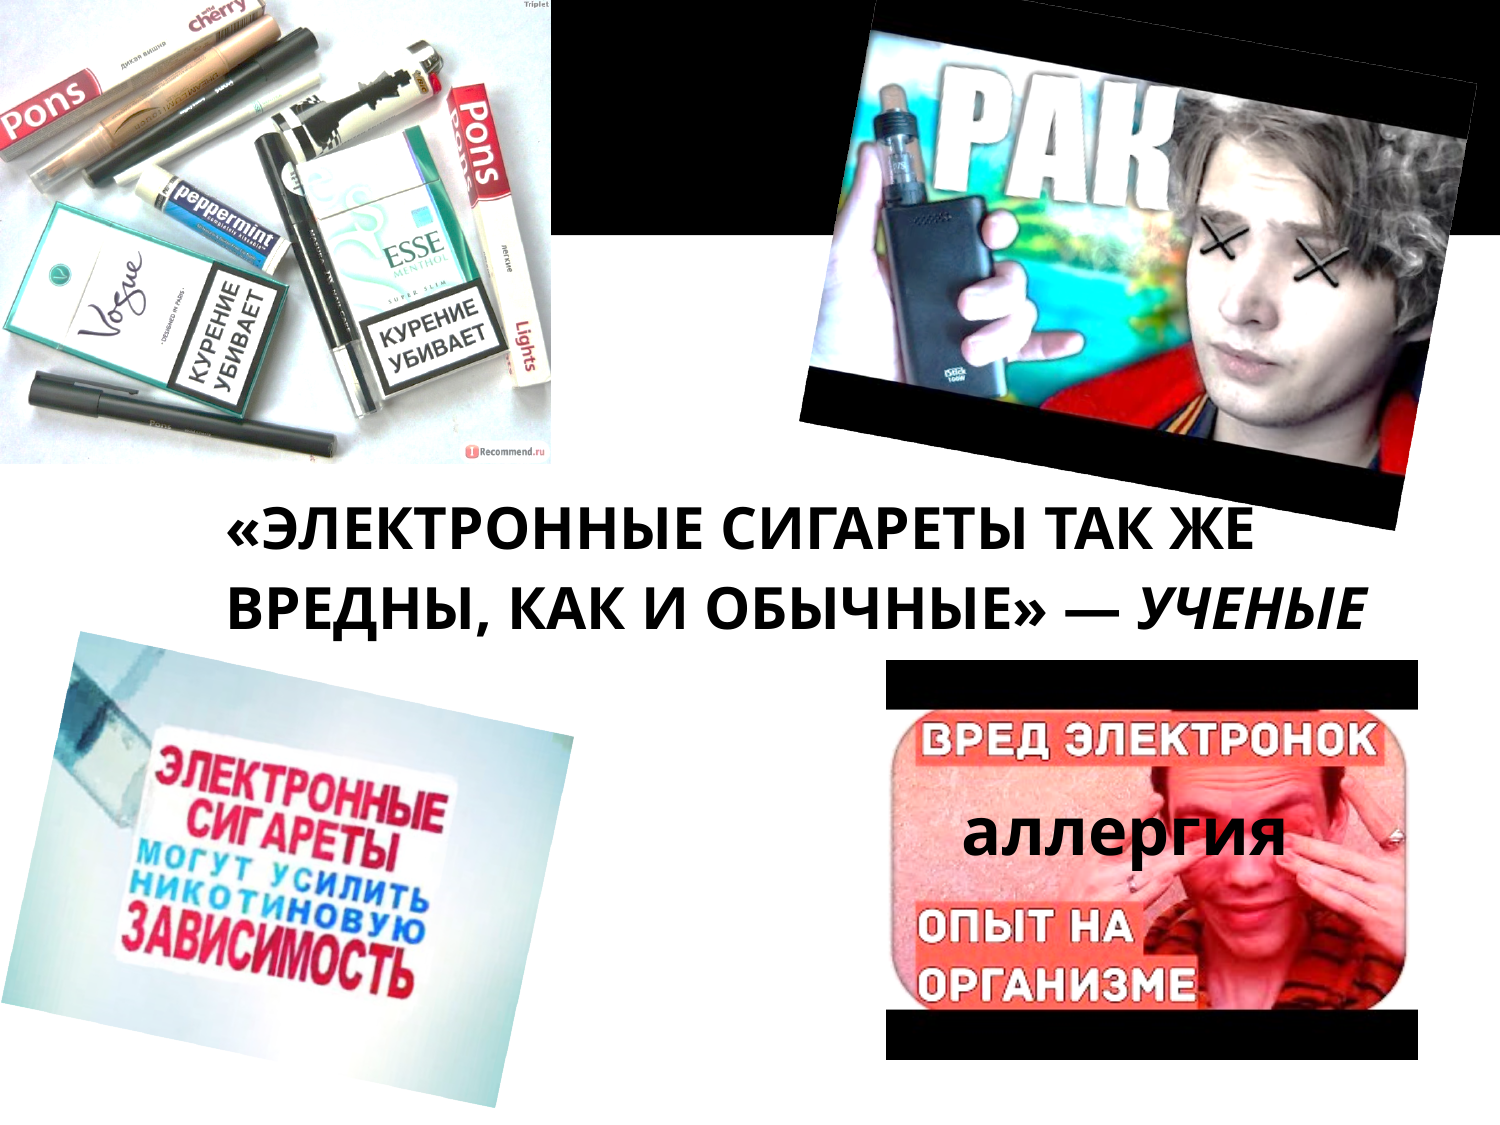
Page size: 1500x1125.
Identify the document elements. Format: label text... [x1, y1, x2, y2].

text_box «ЭЛЕКТРОННЫЕ СИГАРЕТЫ ТАК ЖЕ ВРЕДНЫ, КАК И ОБЫЧНЫЕ» — УЧЕНЫЕ [210, 480, 1418, 654]
picture [886, 660, 1418, 1060]
text_box аллергия [947, 776, 1305, 883]
picture [798, 0, 1477, 480]
picture [0, 0, 551, 464]
picture [0, 630, 574, 1108]
